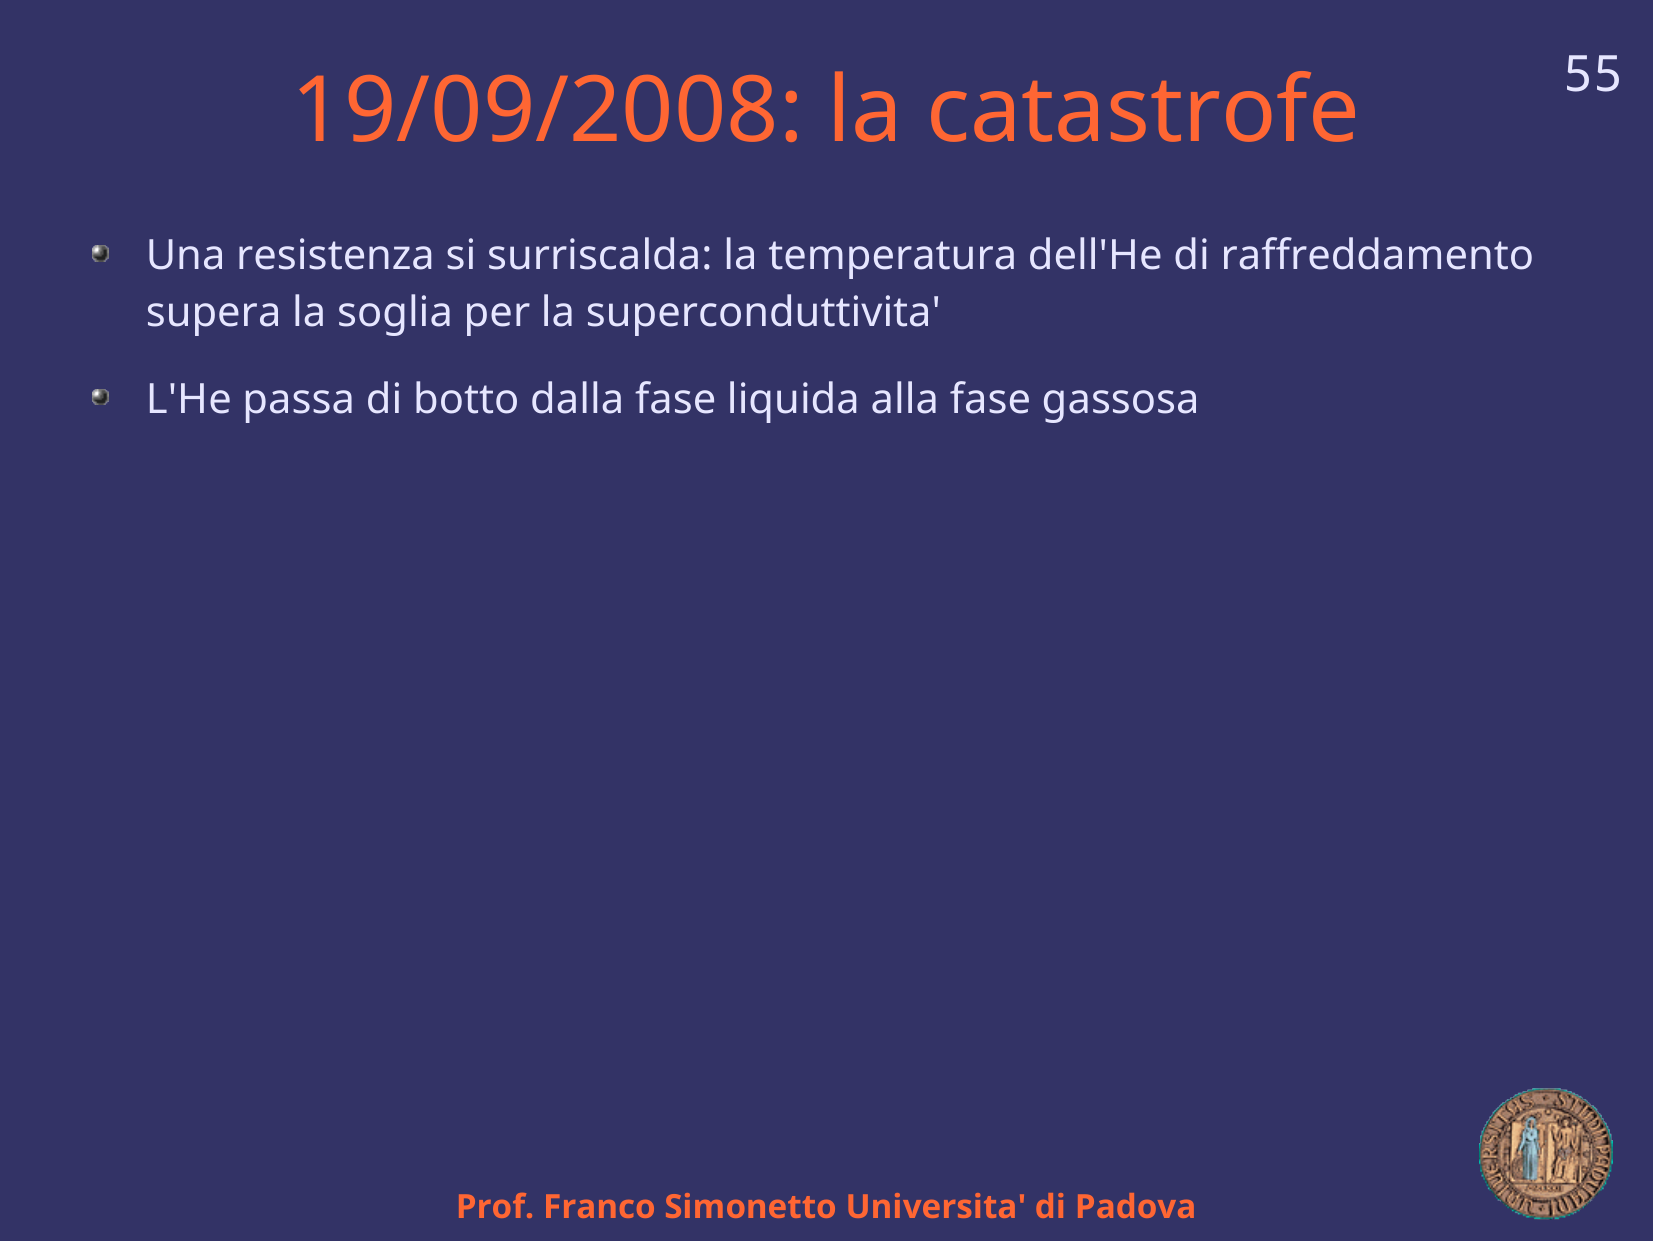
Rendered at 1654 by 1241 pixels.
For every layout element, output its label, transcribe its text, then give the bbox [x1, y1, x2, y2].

title 19/09/2008: la catastrofe [82, 55, 1571, 156]
list Una resistenza si surriscalda: la temperatura dell'He di raffreddamento supera la soglia per la superconduttivita' L'He passa di botto dalla fase liquida alla fase gassosa [75, 225, 1563, 1104]
picture [1479, 1087, 1613, 1221]
